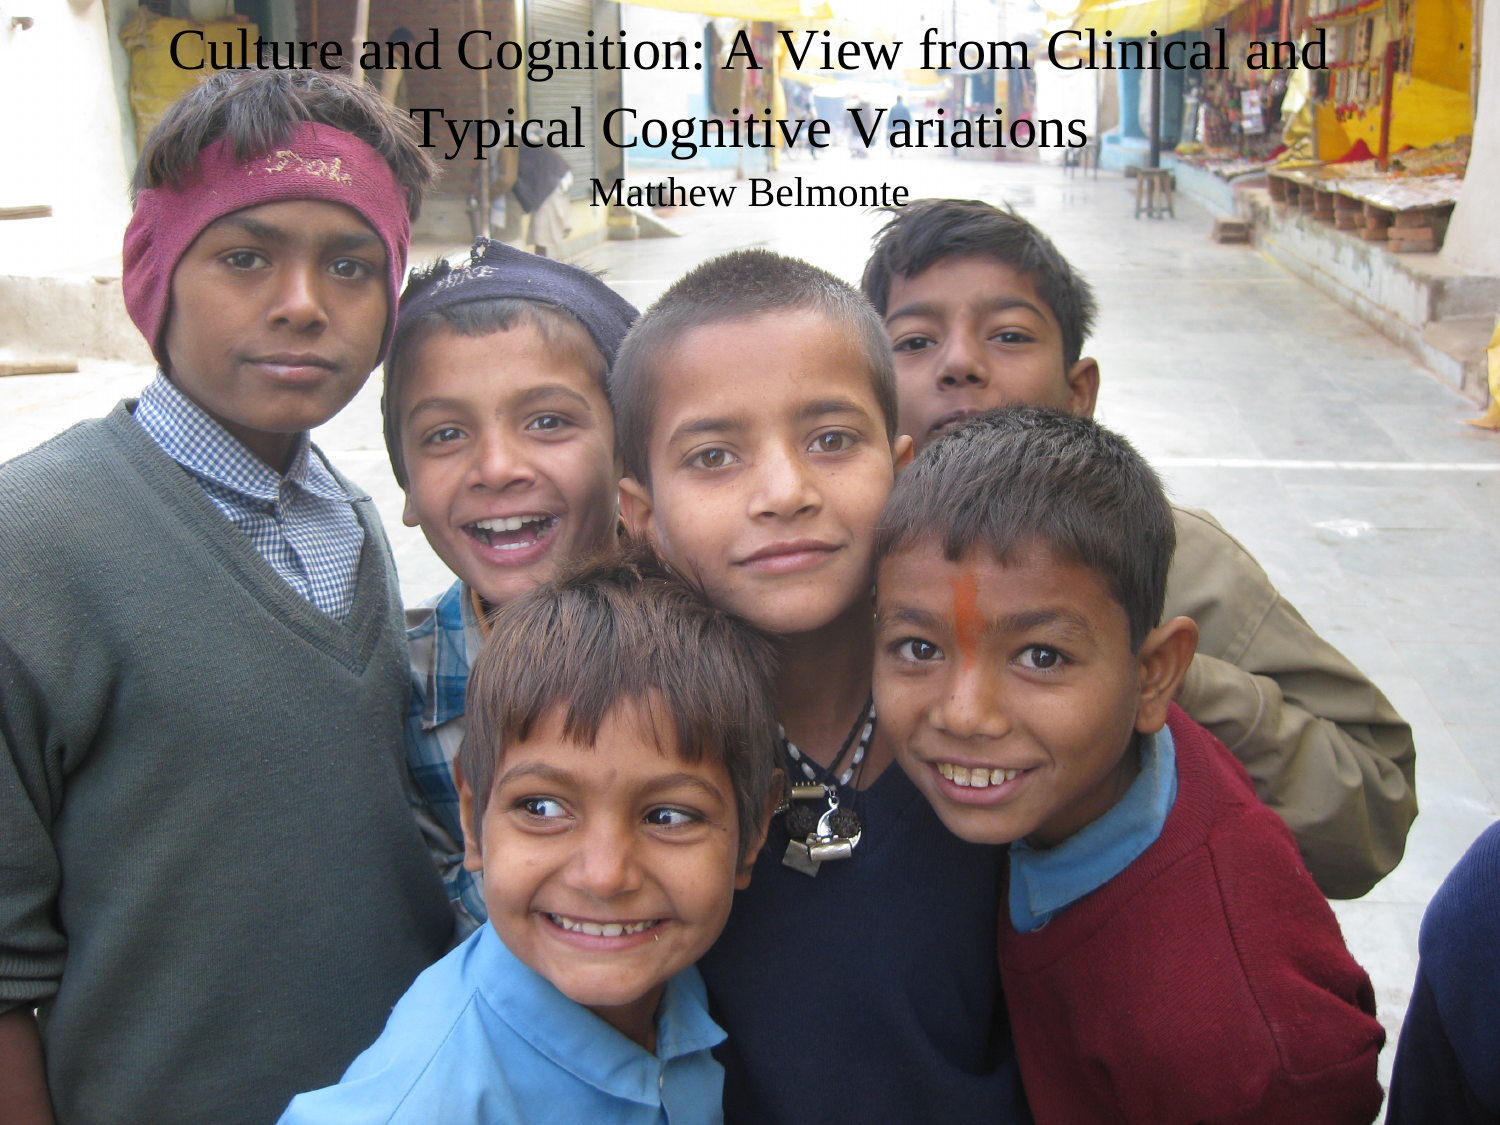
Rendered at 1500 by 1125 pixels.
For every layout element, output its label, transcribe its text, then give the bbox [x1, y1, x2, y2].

title Culture and Cognition: A View from Clinical and Typical Cognitive Variations Matthew Belmonte [66, 0, 1433, 221]
picture [0, 0, 1500, 1125]
